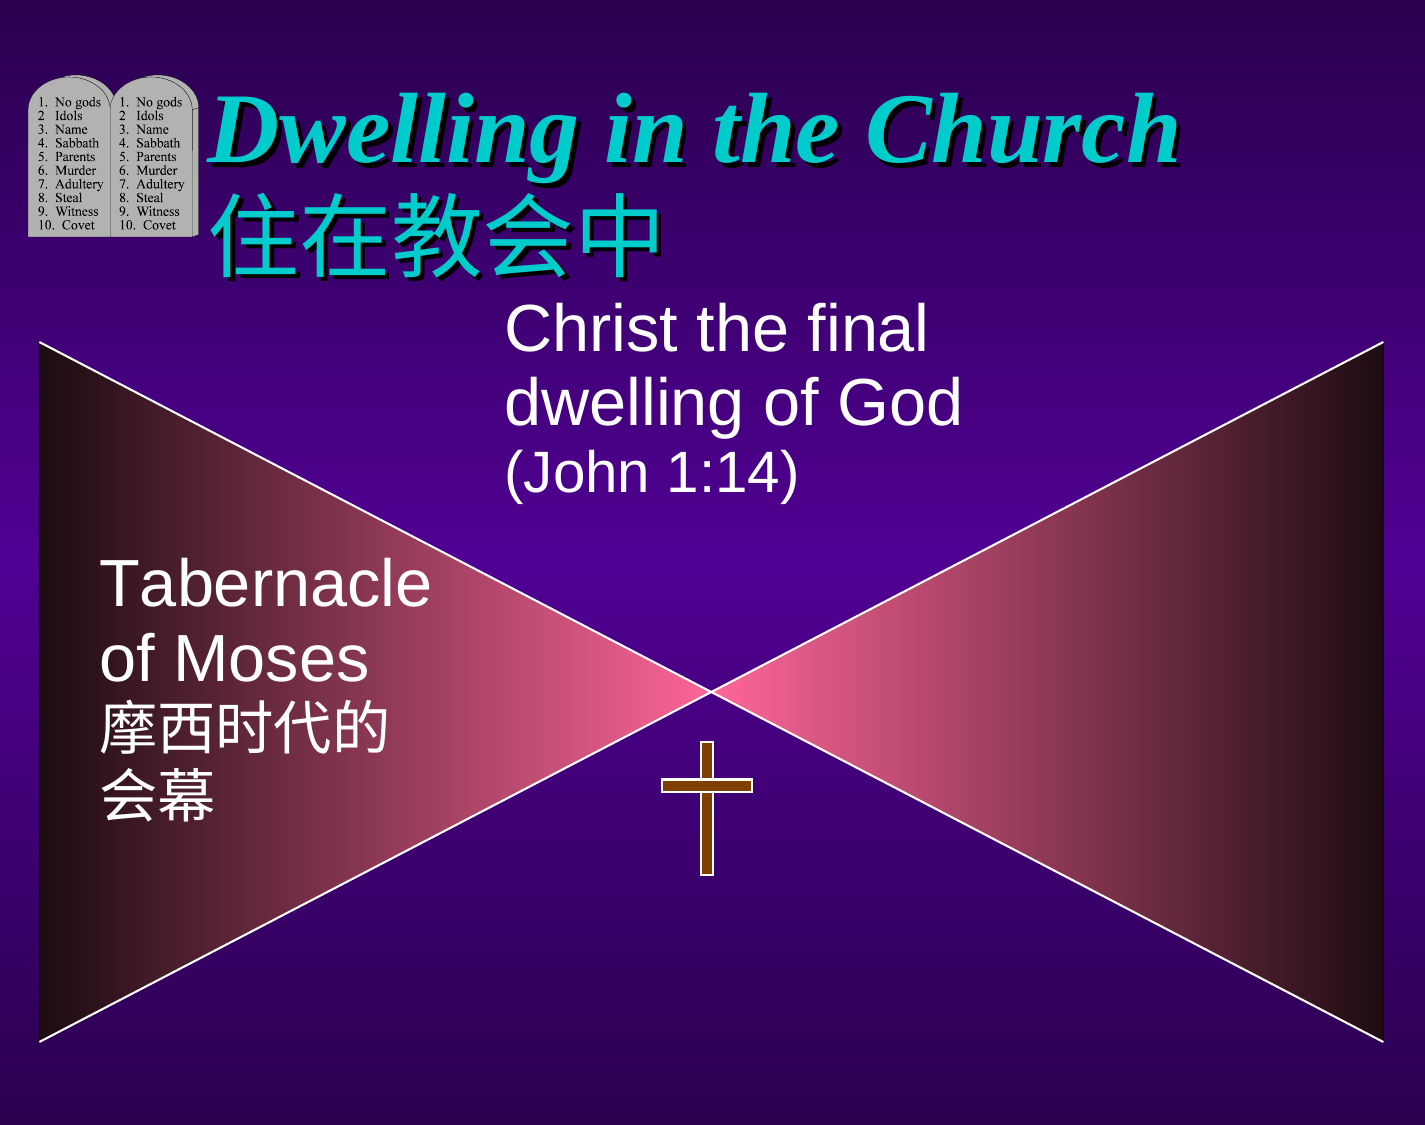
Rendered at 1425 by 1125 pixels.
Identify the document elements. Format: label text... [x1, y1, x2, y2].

text_box [661, 741, 753, 875]
text_box [472, 570, 707, 814]
text_box Christ the final dwelling of God (John 1:14) [489, 282, 1163, 513]
title Dwelling in the Church 住在教会中 [193, 64, 1425, 301]
text_box [716, 344, 1384, 1040]
text_box Tabernacle of Moses 摩西时代的 会幕 [84, 538, 472, 839]
text_box [38, 344, 424, 1041]
